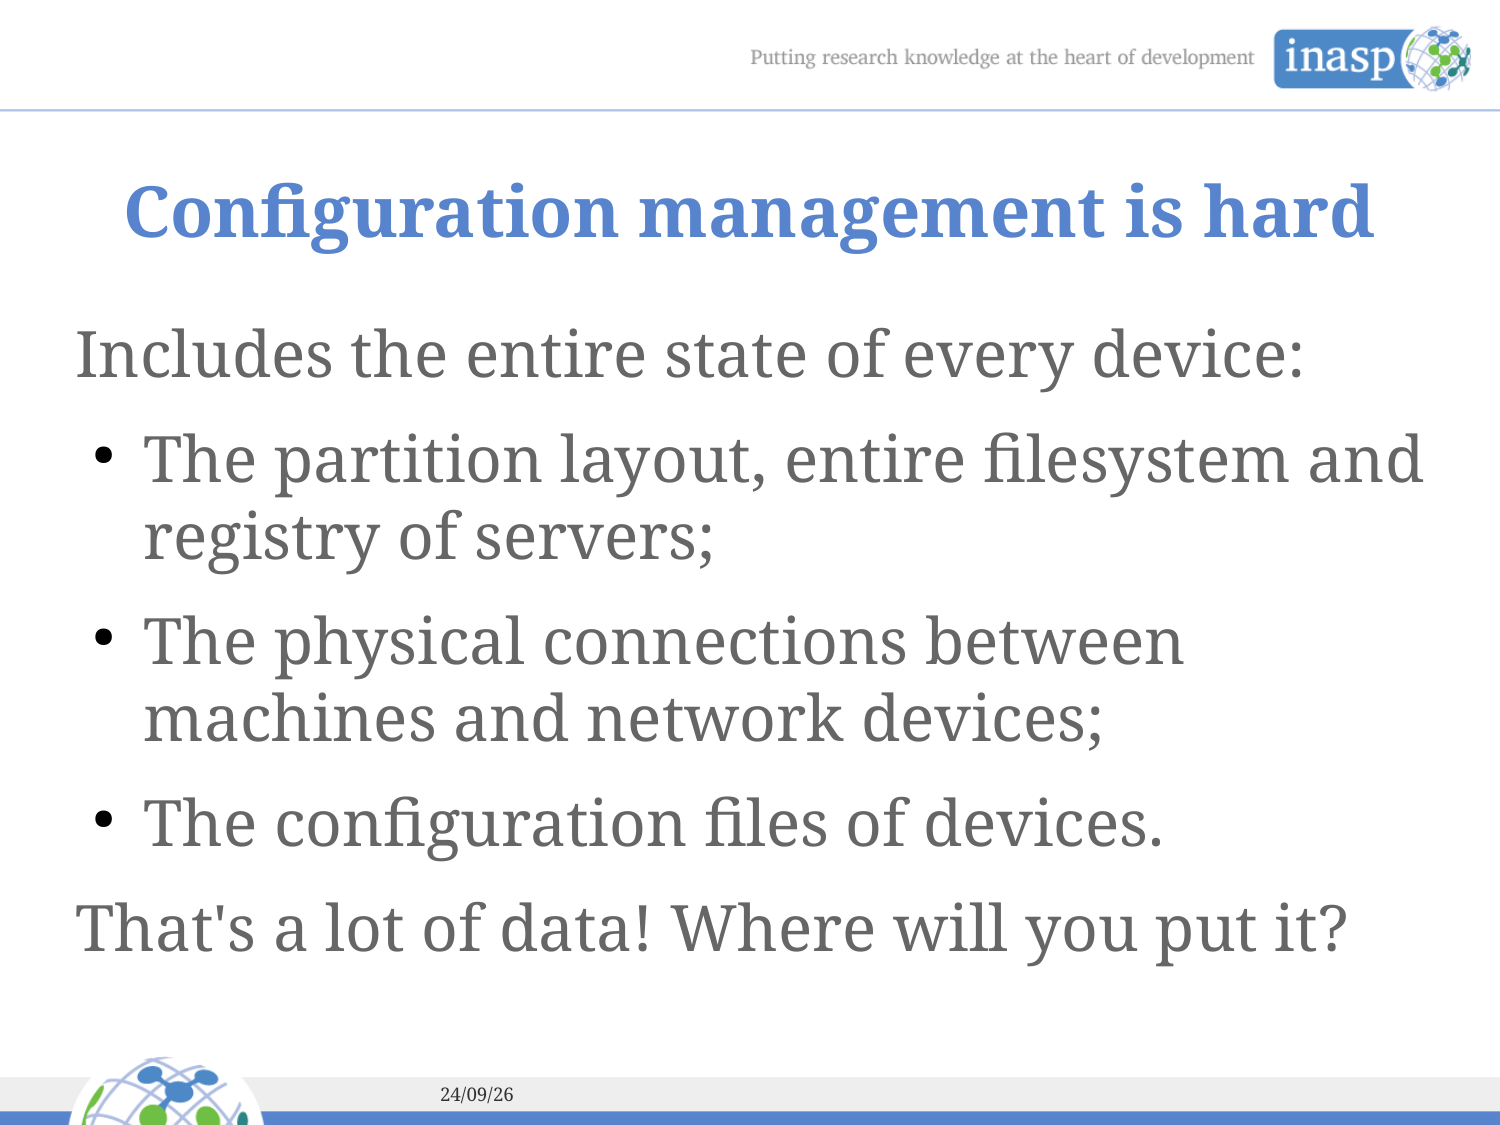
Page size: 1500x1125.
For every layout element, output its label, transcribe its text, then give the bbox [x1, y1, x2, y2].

list Includes the entire state of every device: The partition layout, entire filesystem and registry of servers; The physical connections between machines and network devices; The configuration files of devices. That's a lot of data! Where will you put it? [75, 313, 1426, 967]
picture [0, 0, 1500, 1125]
title Configuration management is hard [75, 129, 1426, 313]
